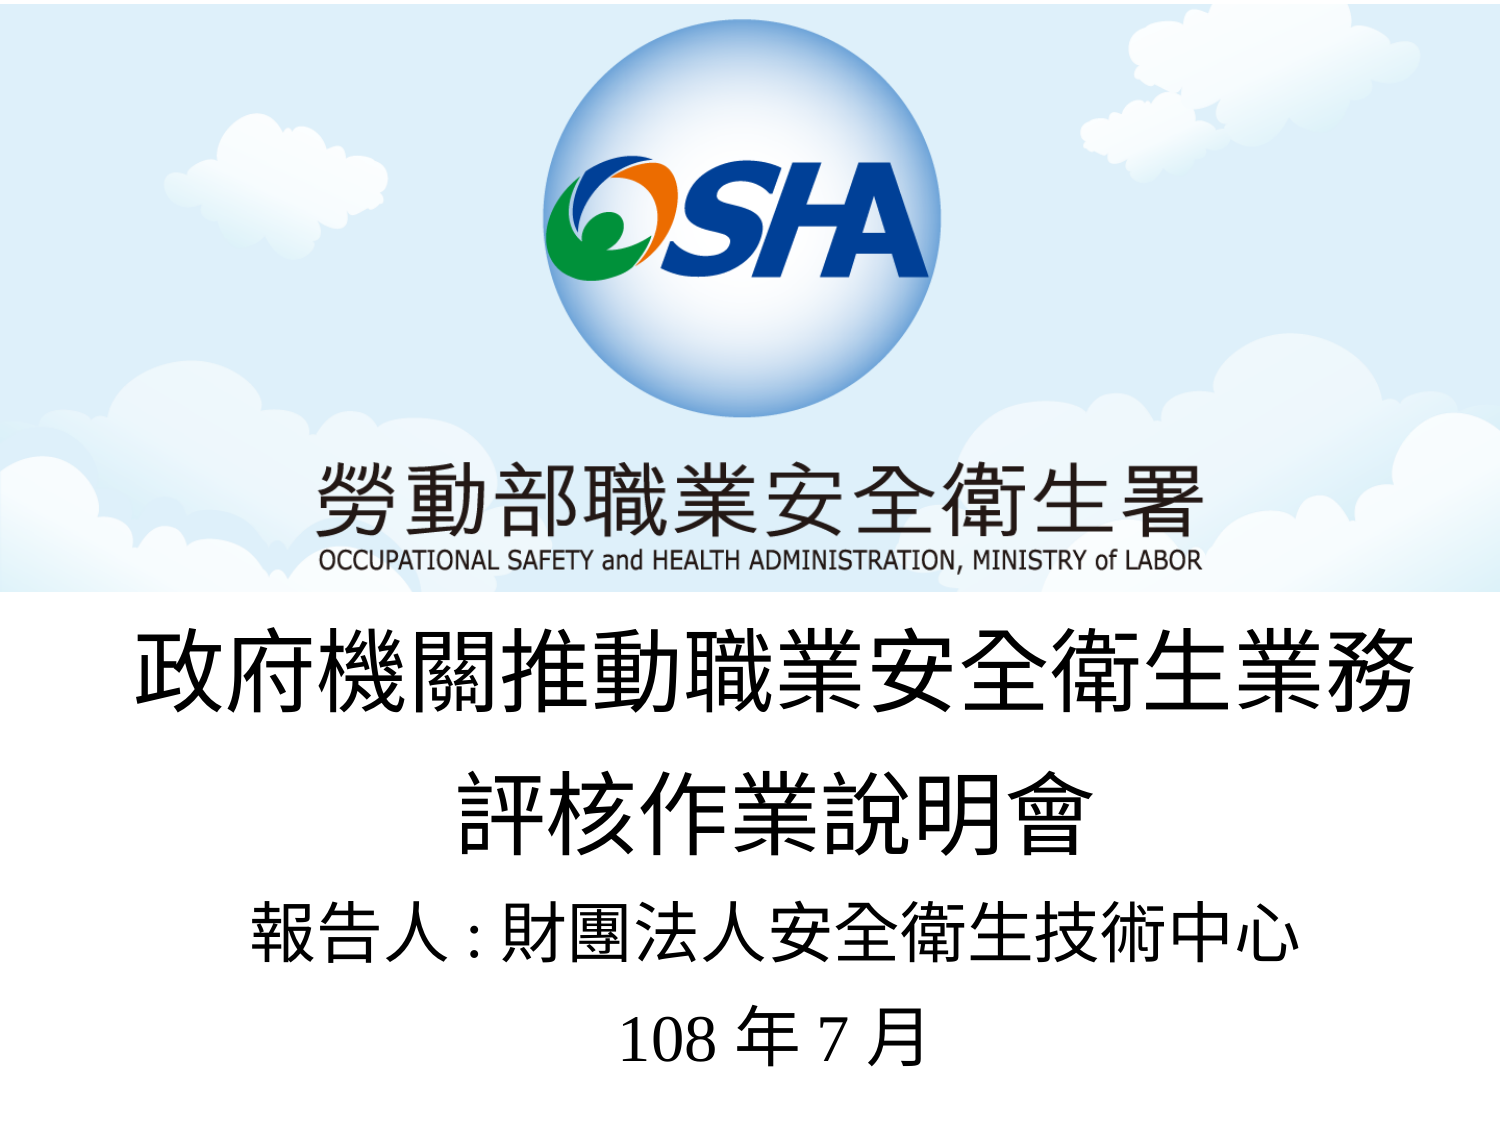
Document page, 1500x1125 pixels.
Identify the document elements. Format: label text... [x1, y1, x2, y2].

picture [0, 4, 1500, 592]
title 政府機關推動職業安全衛生業務評核作業說明會 報告人:財團法人安全衛生技術中心 108年7月 [100, 515, 1451, 1125]
